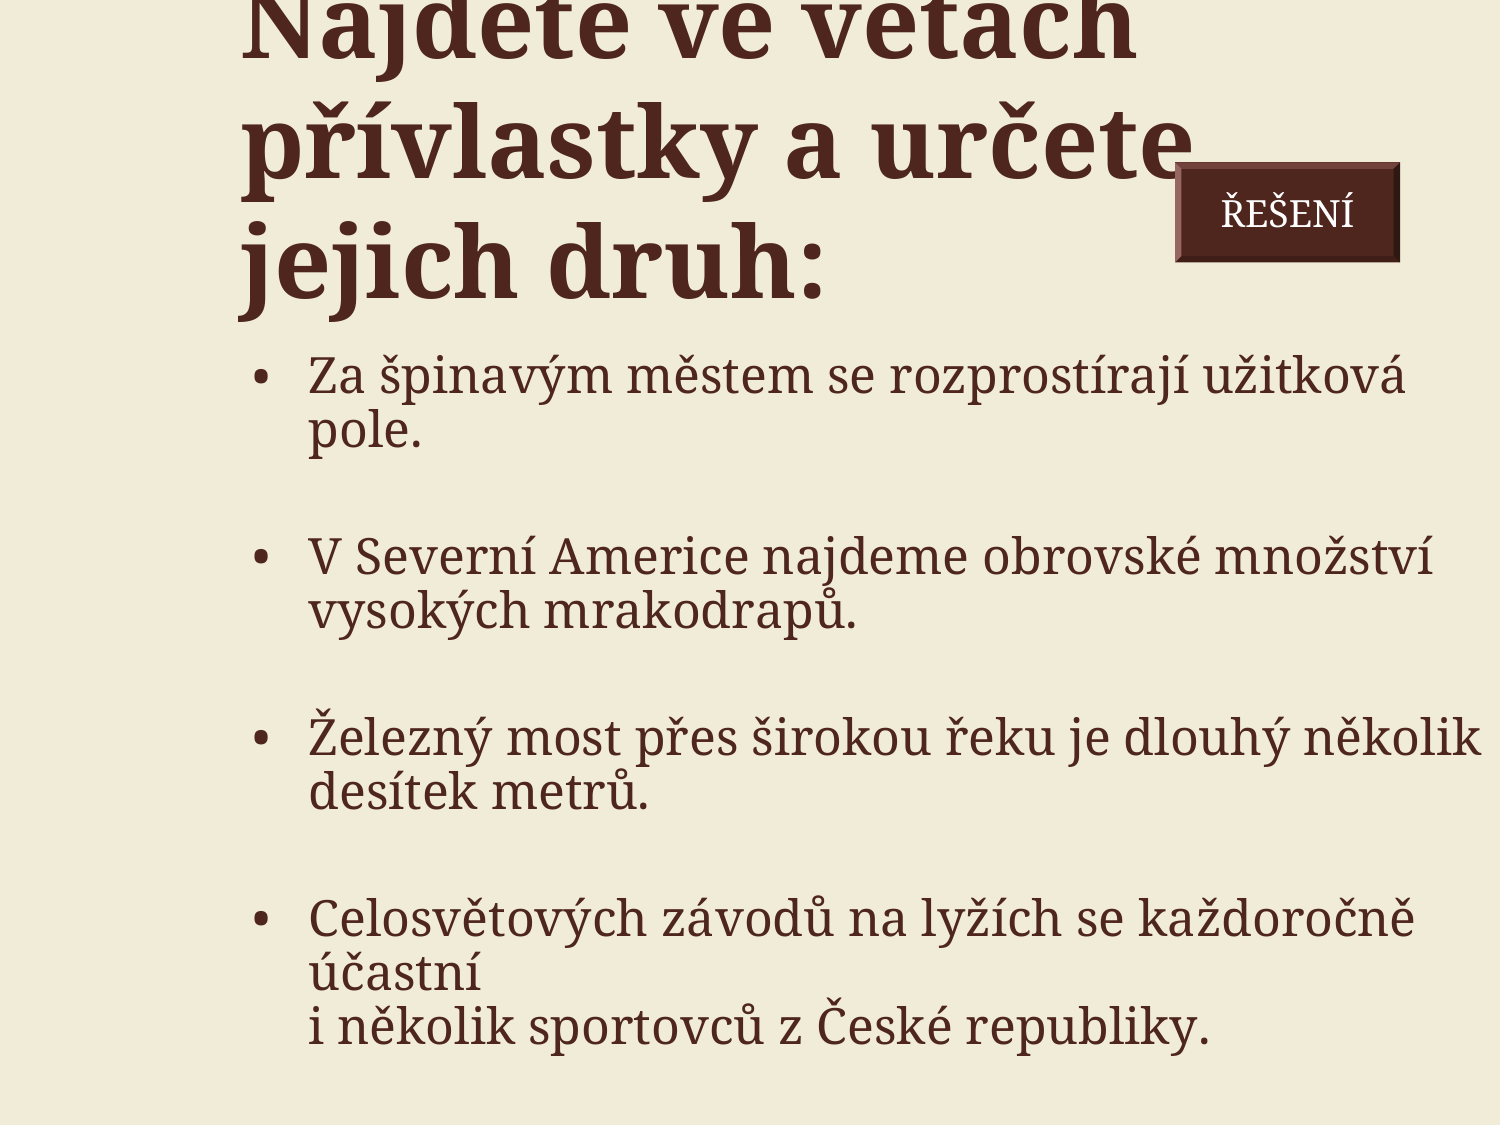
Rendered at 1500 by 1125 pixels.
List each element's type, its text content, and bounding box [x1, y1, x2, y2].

title Najděte ve větách přívlastky a určete jejich druh: [225, 11, 1500, 267]
list Za špinavým městem se rozprostírají užitková pole. V Severní Americe najdeme obrovské množství vysokých mrakodrapů. Železný most přes širokou řeku je dlouhý několik desítek metrů. Celosvětových závodů na lyžích se každoročně účastní i několik sportovců z České republiky. Zajímavá práce na počítači mě velmi baví. [237, 262, 1500, 1125]
text_box ŘEŠENÍ [1182, 169, 1393, 256]
